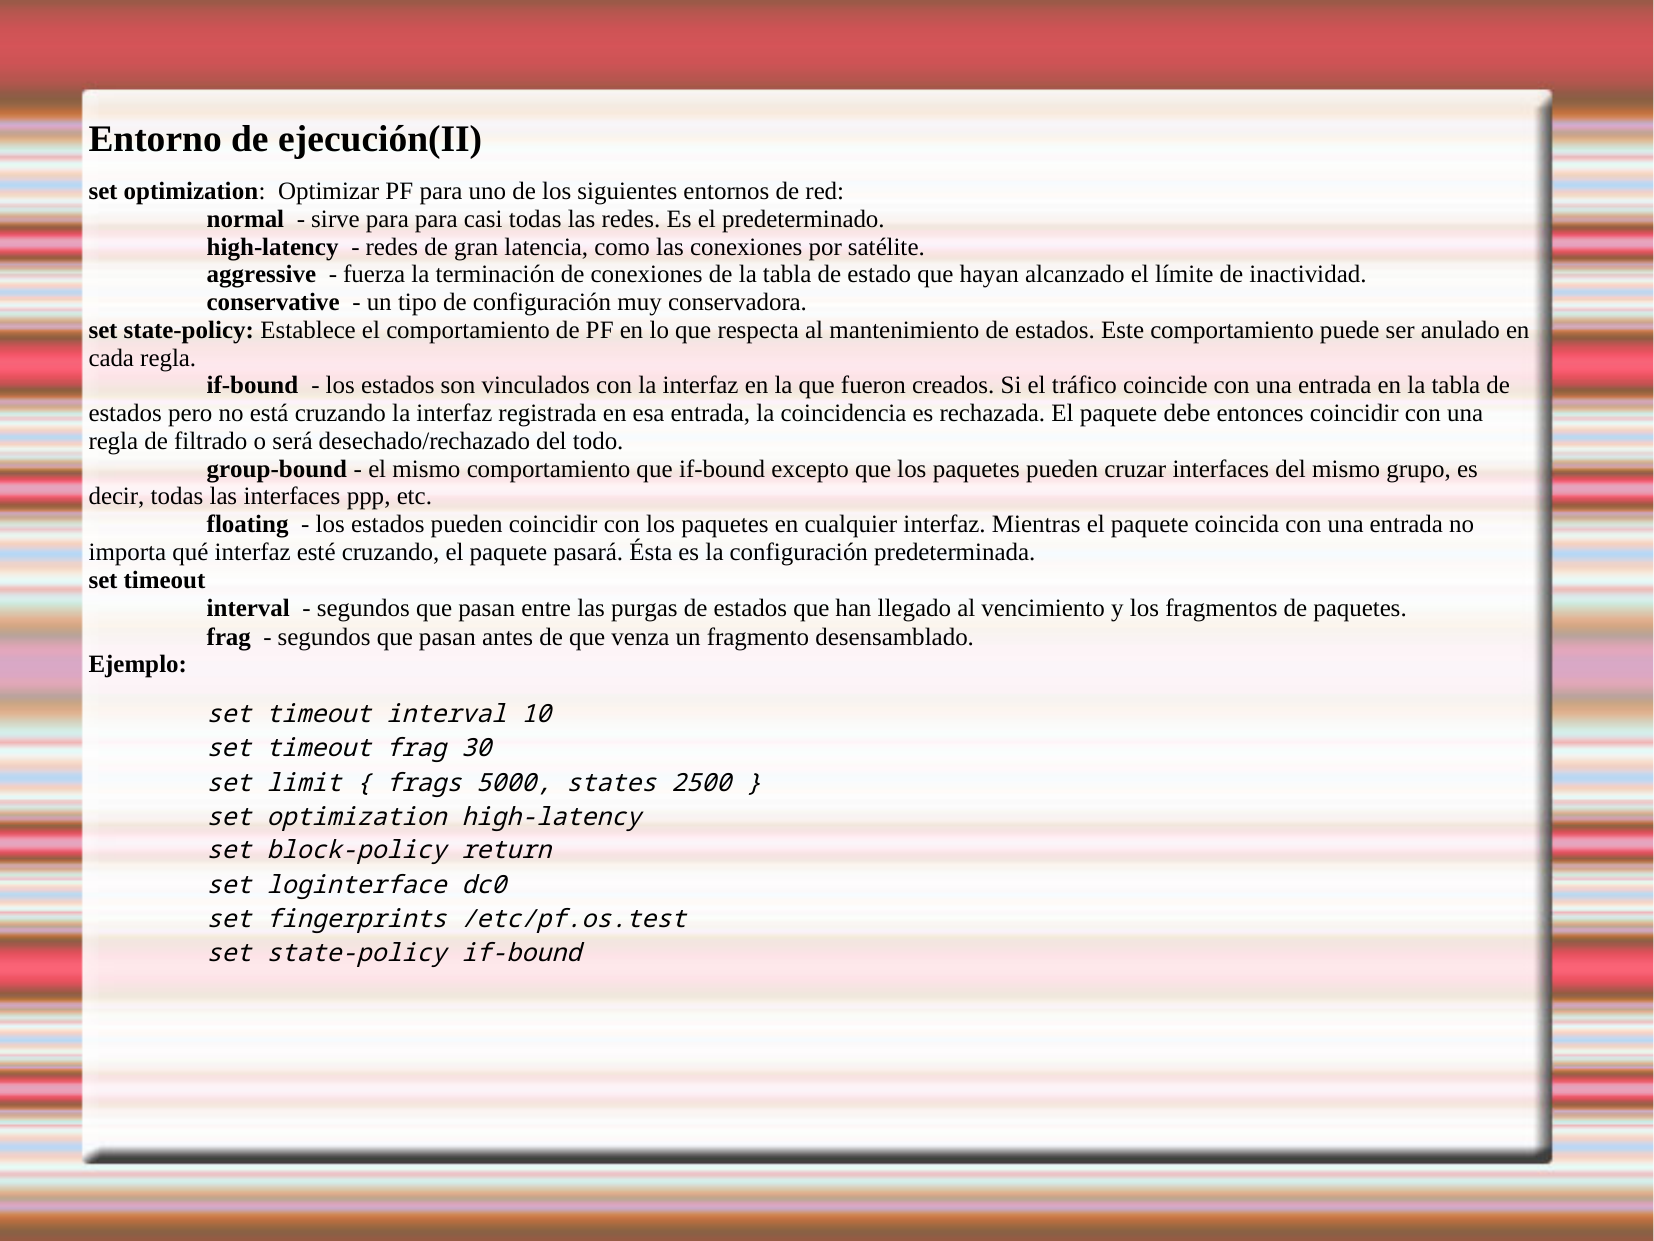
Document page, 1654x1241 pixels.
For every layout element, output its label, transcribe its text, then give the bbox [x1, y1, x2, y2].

text_box Entorno de ejecución(II) set optimization: Optimizar PF para uno de los siguientes entornos de red: normal - sirve para para casi todas las redes. Es el predeterminado. high-latency - redes de gran latencia, como las conexiones por satélite. aggressive - fuerza la terminación de conexiones de la tabla de estado que hayan alcanzado el límite de inactividad. conservative - un tipo de configuración muy conservadora. set state-policy: Establece el comportamiento de PF en lo que respecta al mantenimiento de estados. Este comportamiento puede ser anulado en cada regla. if-bound - los estados son vinculados con la interfaz en la que fueron creados. Si el tráfico coincide con una entrada en la tabla de estados pero no está cruzando la interfaz registrada en esa entrada, la coincidencia es rechazada. El paquete debe entonces coincidir con una regla de filtrado o será desechado/rechazado del todo. group-bound - el mismo comportamiento que if-bound excepto que los paquetes pueden cruzar interfaces del mismo grupo, es decir, todas las interfaces ppp, etc. floating - los estados pueden coincidir con los paquetes en cualquier interfaz. Mientras el paquete coincida con una entrada no importa qué interfaz esté cruzando, el paquete pasará. Ésta es la configuración predeterminada. set timeout interval - segundos que pasan entre las purgas de estados que han llegado al vencimiento y los fragmentos de paquetes. frag - segundos que pasan antes de que venza un fragmento desensamblado. Ejemplo: set timeout interval 10 set timeout frag 30 set limit { frags 5000, states 2500 } set optimization high-latency set block-policy return set loginterface dc0 set fingerprints /etc/pf.os.test set state-policy if-bound [88, 118, 1536, 1103]
picture [0, 0, 1654, 1241]
